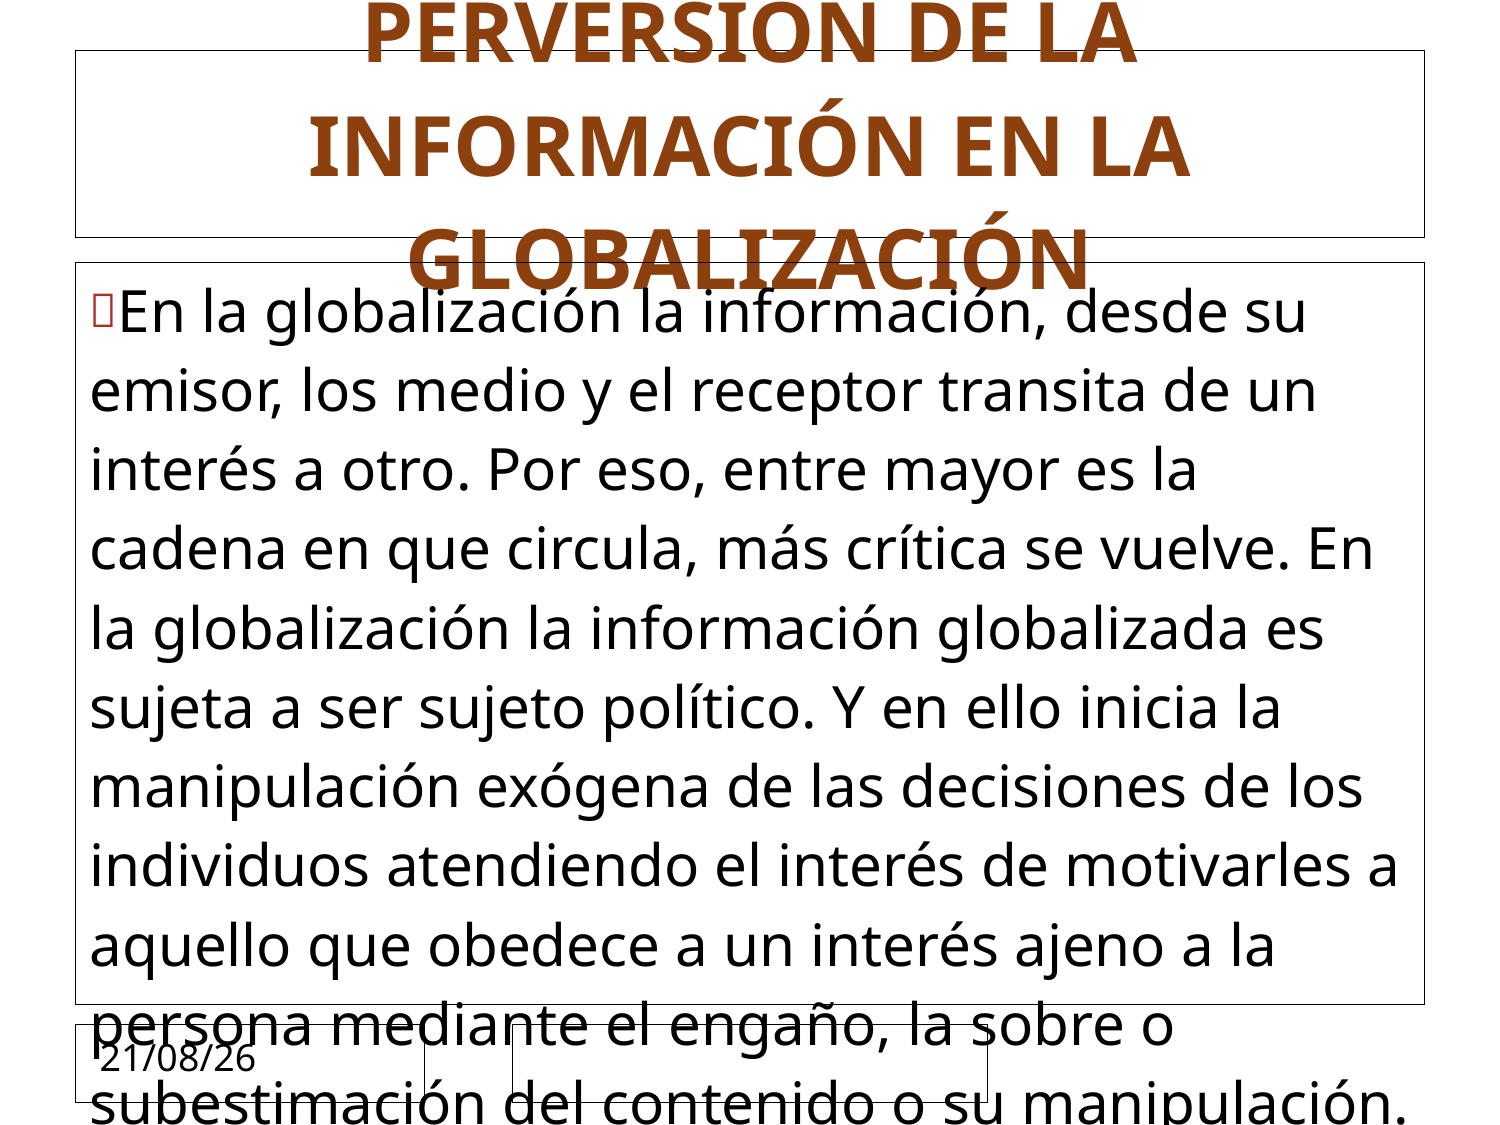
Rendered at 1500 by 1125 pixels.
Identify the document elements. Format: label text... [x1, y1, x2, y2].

list En la globalización la información, desde su emisor, los medio y el receptor transita de un interés a otro. Por eso, entre mayor es la cadena en que circula, más crítica se vuelve. En la globalización la información globalizada es sujeta a ser sujeto político. Y en ello inicia la manipulación exógena de las decisiones de los individuos atendiendo el interés de motivarles a aquello que obedece a un interés ajeno a la persona mediante el engaño, la sobre o subestimación del contenido o su manipulación. [75, 262, 1425, 1005]
title PERVERSIÓN DE LA INFORMACIÓN EN LA GLOBALIZACIÓN [75, 50, 1425, 238]
